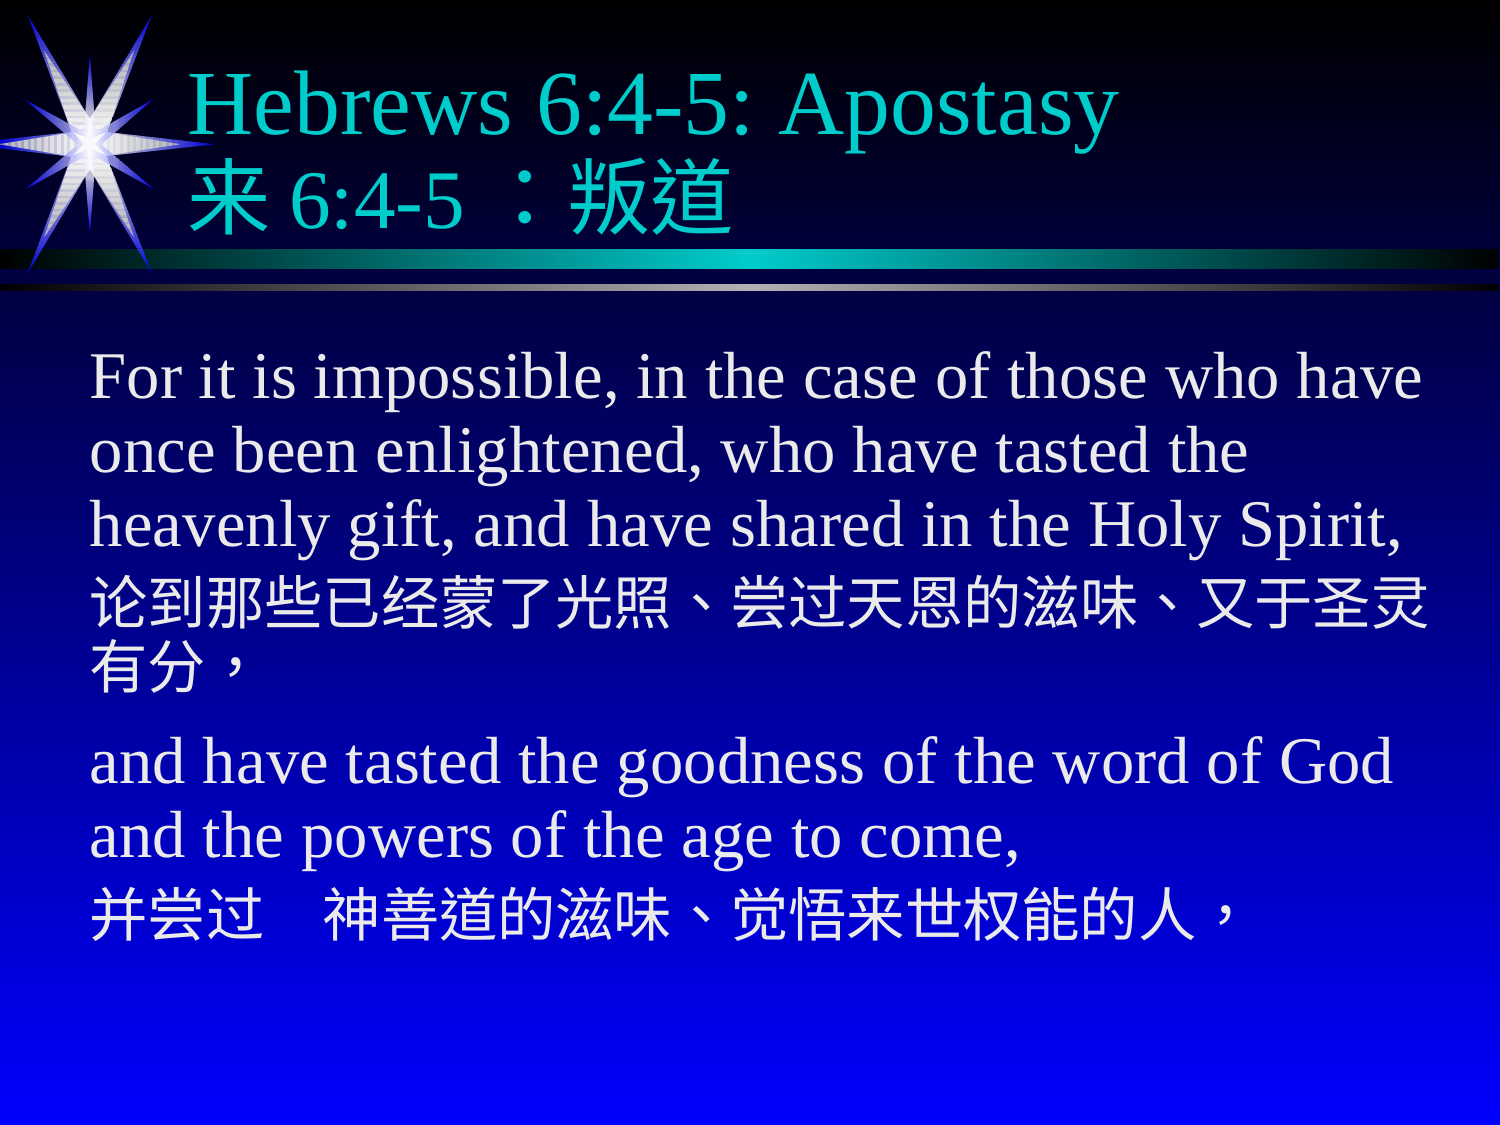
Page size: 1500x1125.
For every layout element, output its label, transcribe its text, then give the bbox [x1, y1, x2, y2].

text_box For it is impossible, in the case of those who have once been enlightened, who have tasted the heavenly gift, and have shared in the Holy Spirit, 论到那些已经蒙了光照、尝过天恩的滋味、又于圣灵有分， and have tasted the goodness of the word of God and the powers of the age to come, 并尝过 神善道的滋味、觉悟来世权能的人， [75, 331, 1463, 965]
title Hebrews 6:4-5: Apostasy 来6:4-5：叛道 [187, 53, 1463, 247]
